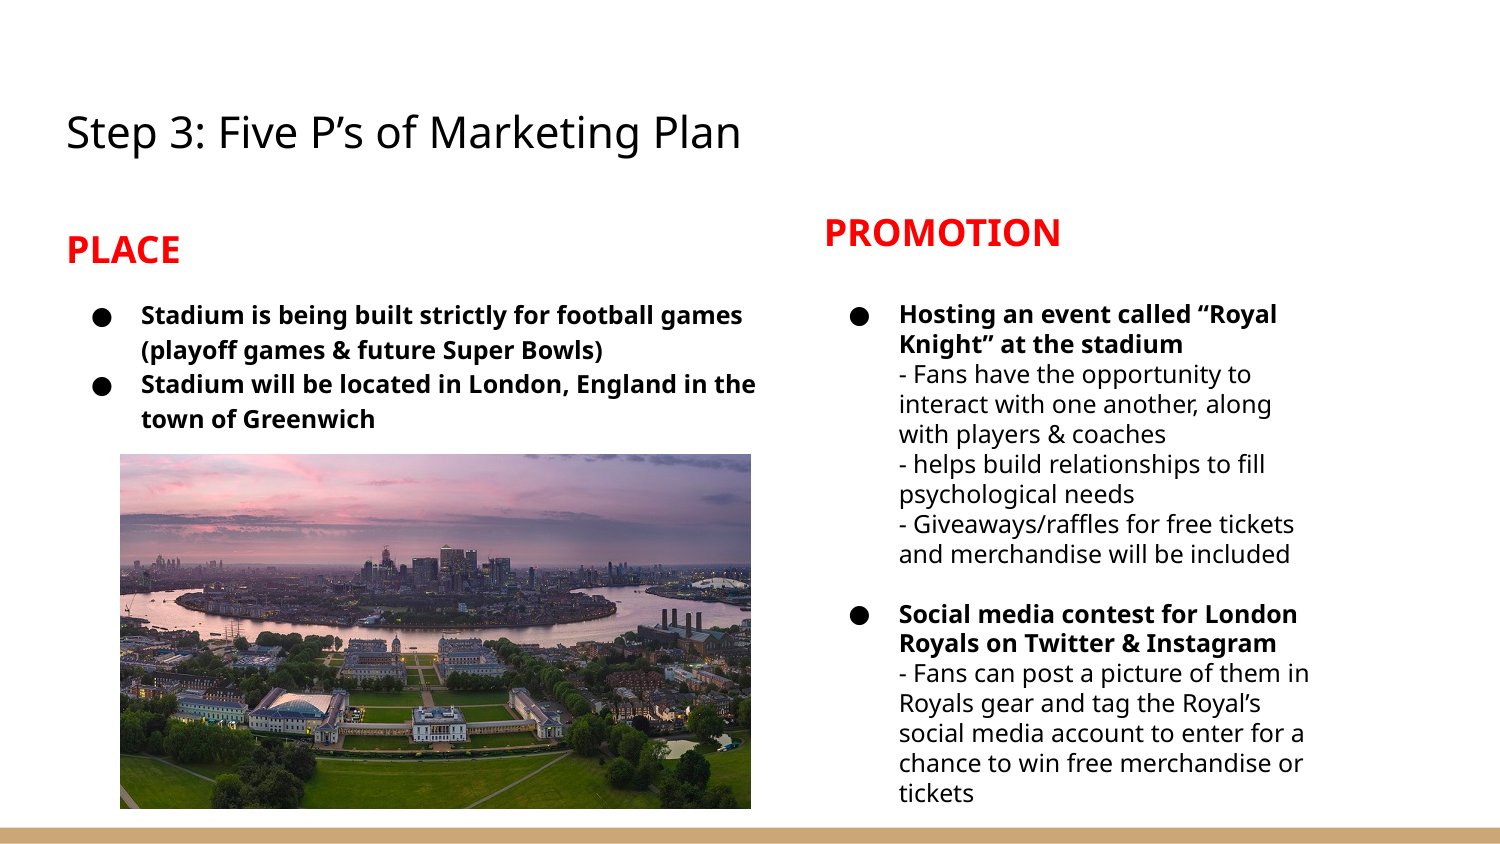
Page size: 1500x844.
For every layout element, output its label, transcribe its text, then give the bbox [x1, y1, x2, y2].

picture [120, 454, 751, 809]
title Step 3: Five P’s of Marketing Plan [51, 35, 1449, 173]
list PLACE Stadium is being built strictly for football games (playoff games & future Super Bowls) Stadium will be located in London, England in the town of Greenwich [51, 203, 808, 755]
text_box PROMOTION Hosting an event called “Royal Knight” at the stadium - Fans have the opportunity to interact with one another, along with players & coaches - helps build relationships to fill psychological needs - Giveaways/raffles for free tickets and merchandise will be included Social media contest for London Royals on Twitter & Instagram - Fans can post a picture of them in Royals gear and tag the Royal’s social media account to enter for a chance to win free merchandise or tickets [808, 193, 1327, 844]
